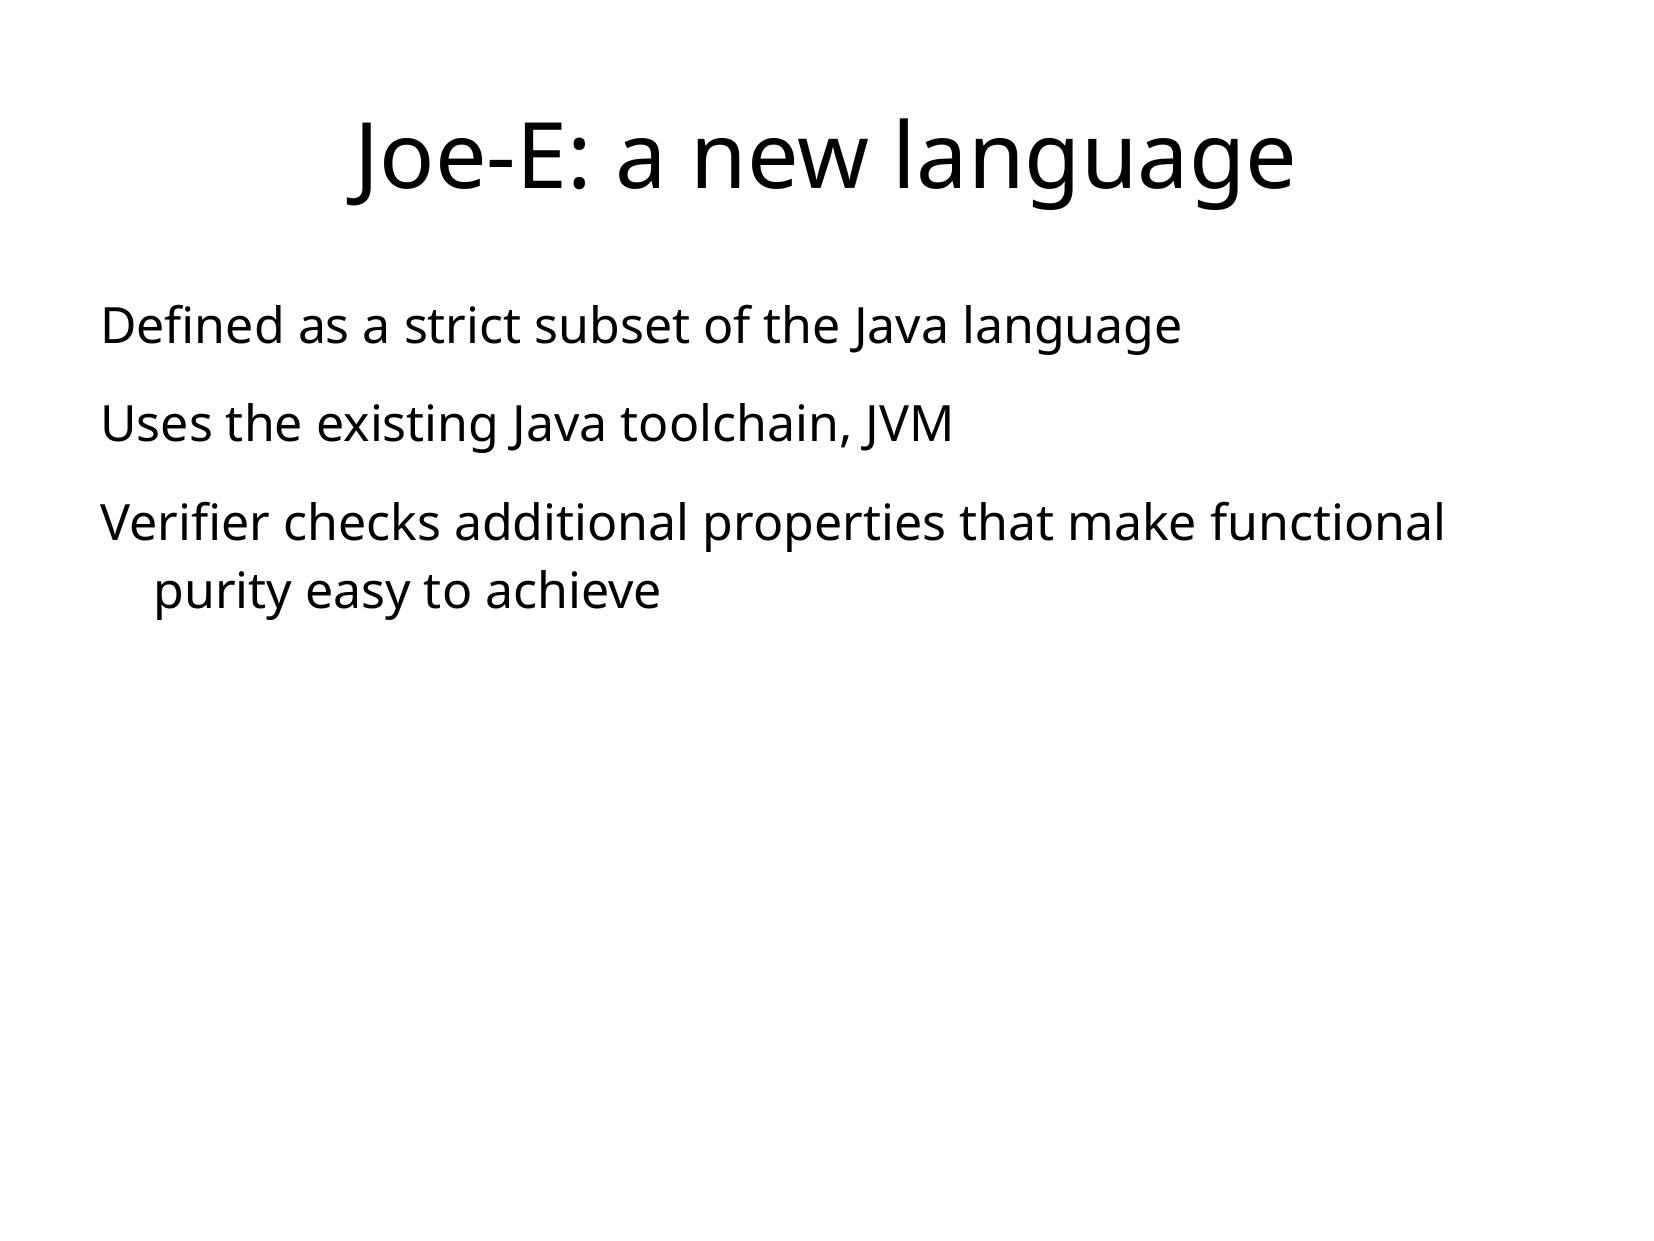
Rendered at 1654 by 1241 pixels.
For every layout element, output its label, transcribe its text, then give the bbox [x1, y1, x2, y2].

title Joe-E: a new language [82, 56, 1571, 250]
list Defined as a strict subset of the Java language Uses the existing Java toolchain, JVM Verifier checks additional properties that make functional purity easy to achieve [82, 290, 1571, 1094]
